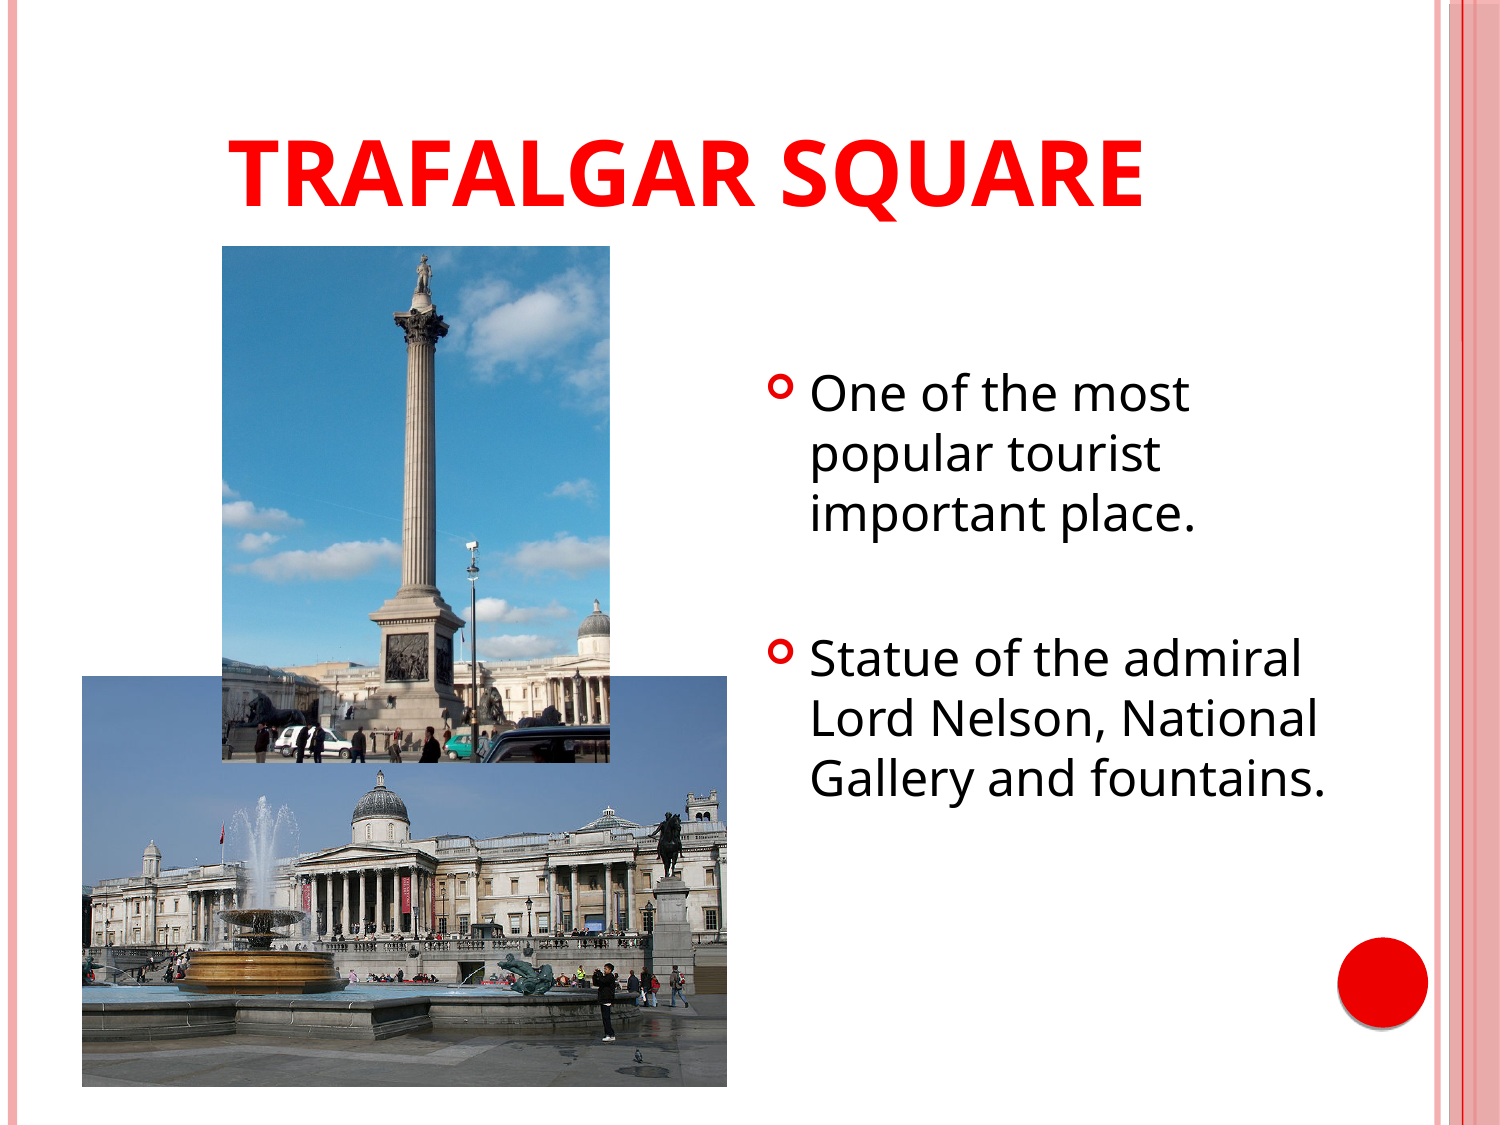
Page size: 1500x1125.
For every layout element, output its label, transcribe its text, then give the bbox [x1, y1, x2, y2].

picture [82, 246, 727, 1087]
title TRAFALGAR SQUARE [75, 45, 1300, 233]
list One of the most popular tourist important place. Statue of the admiral Lord Nelson, National Gallery and fountains. [750, 281, 1350, 1032]
